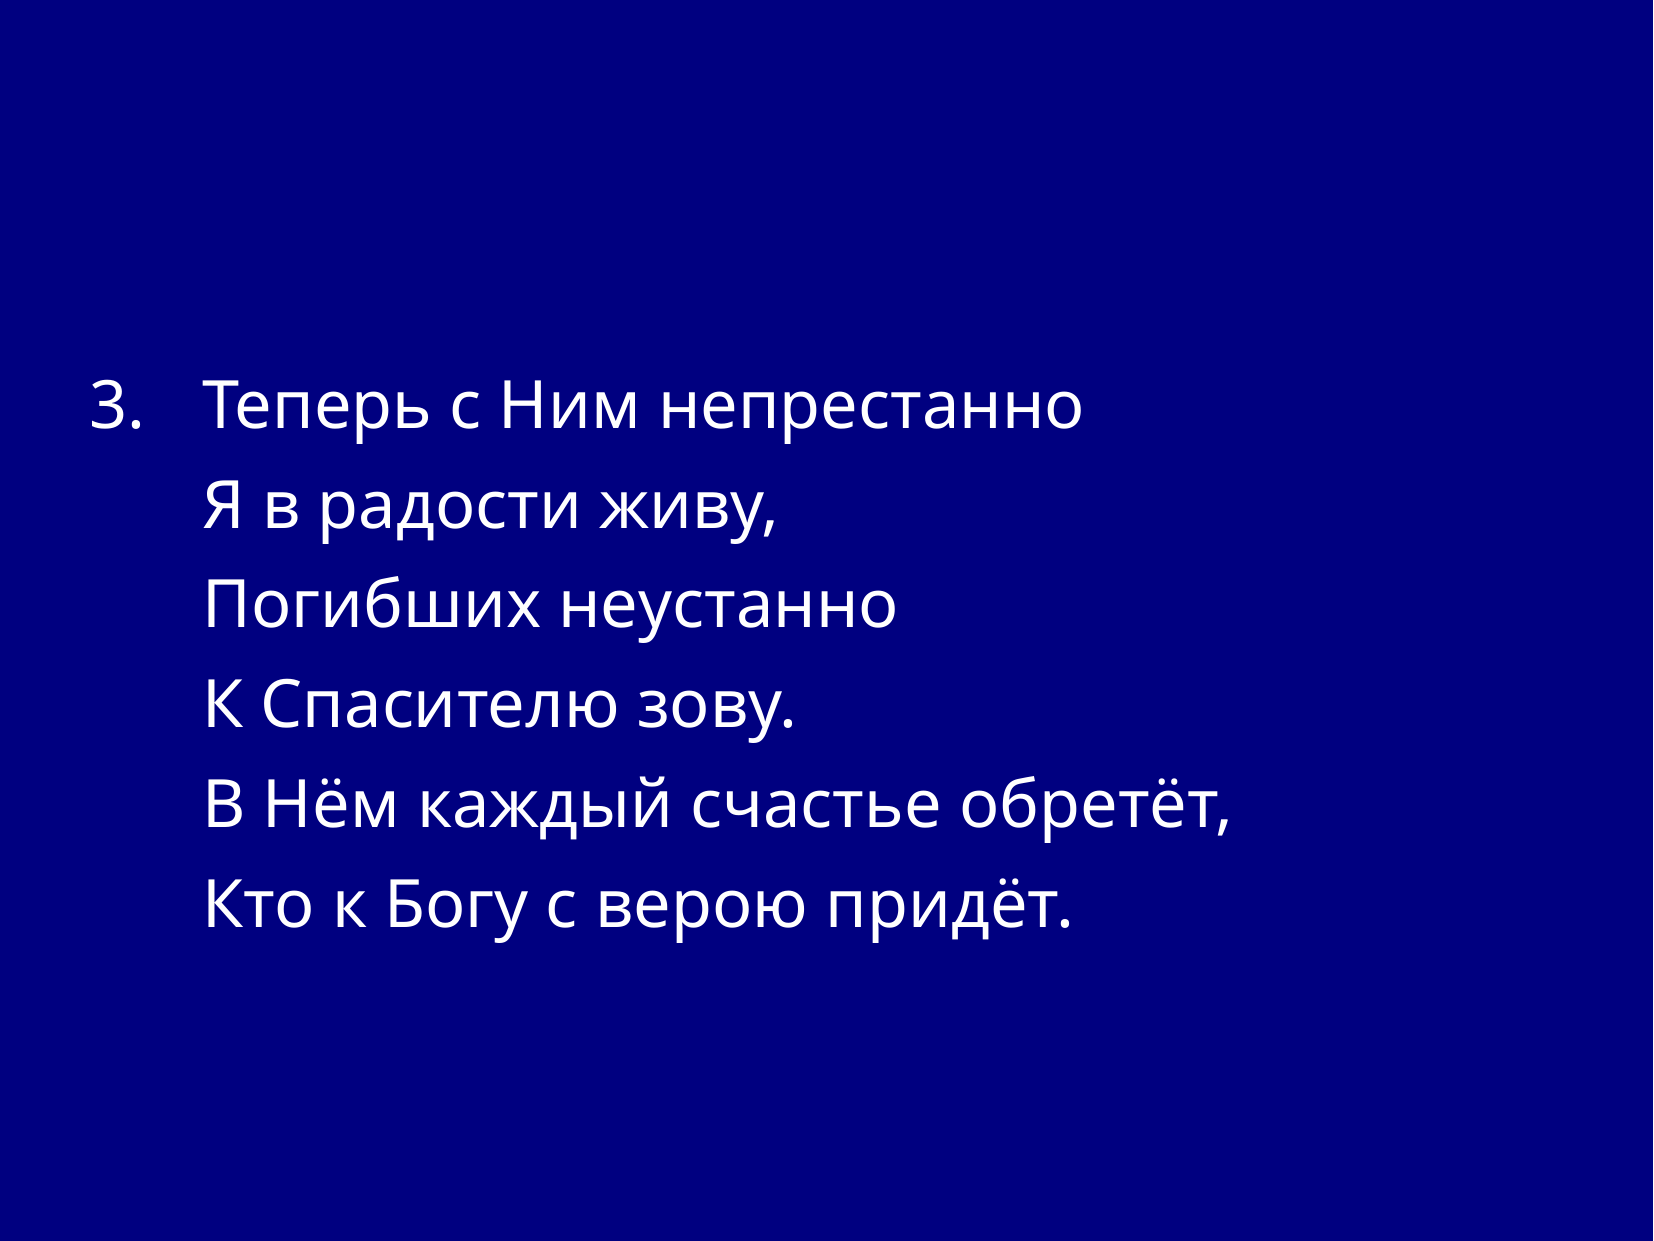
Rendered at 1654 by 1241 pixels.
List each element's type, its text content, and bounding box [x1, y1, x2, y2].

text_box 3. Теперь с Ним непрестанно Я в радости живу, Погибших неустанно К Спасителю зову. В Нём каждый счастье обретёт, Кто к Богу с верою придёт. [75, 150, 1576, 1163]
